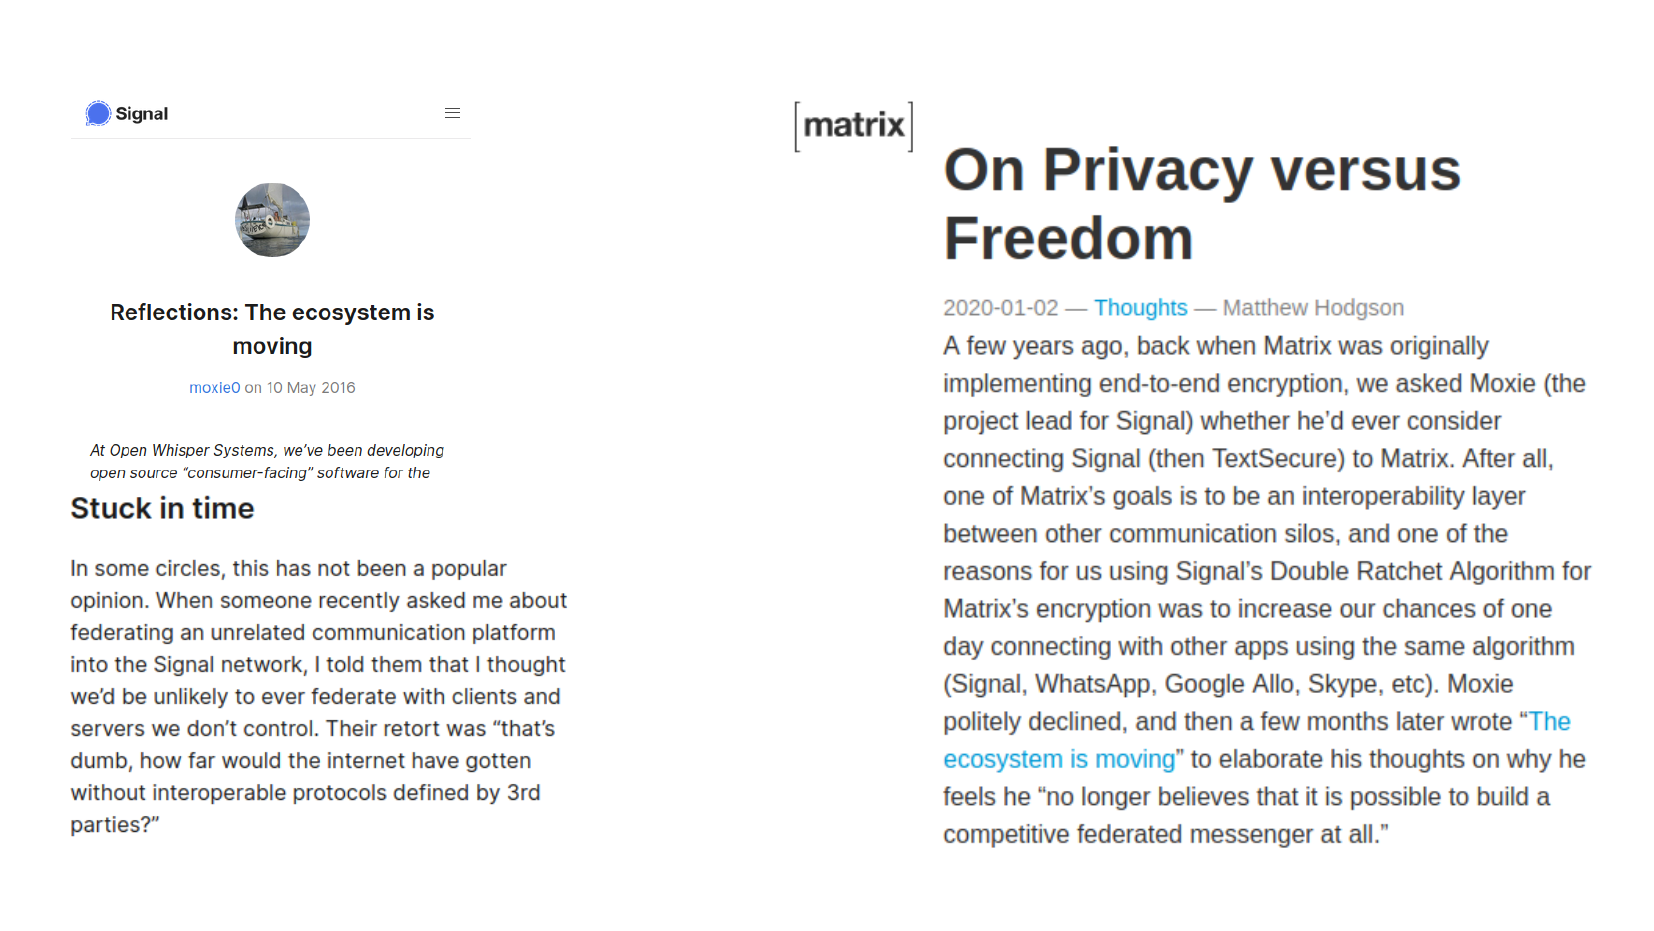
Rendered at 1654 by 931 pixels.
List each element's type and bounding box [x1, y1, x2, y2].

picture [789, 94, 924, 162]
picture [931, 120, 1607, 851]
picture [45, 97, 591, 851]
